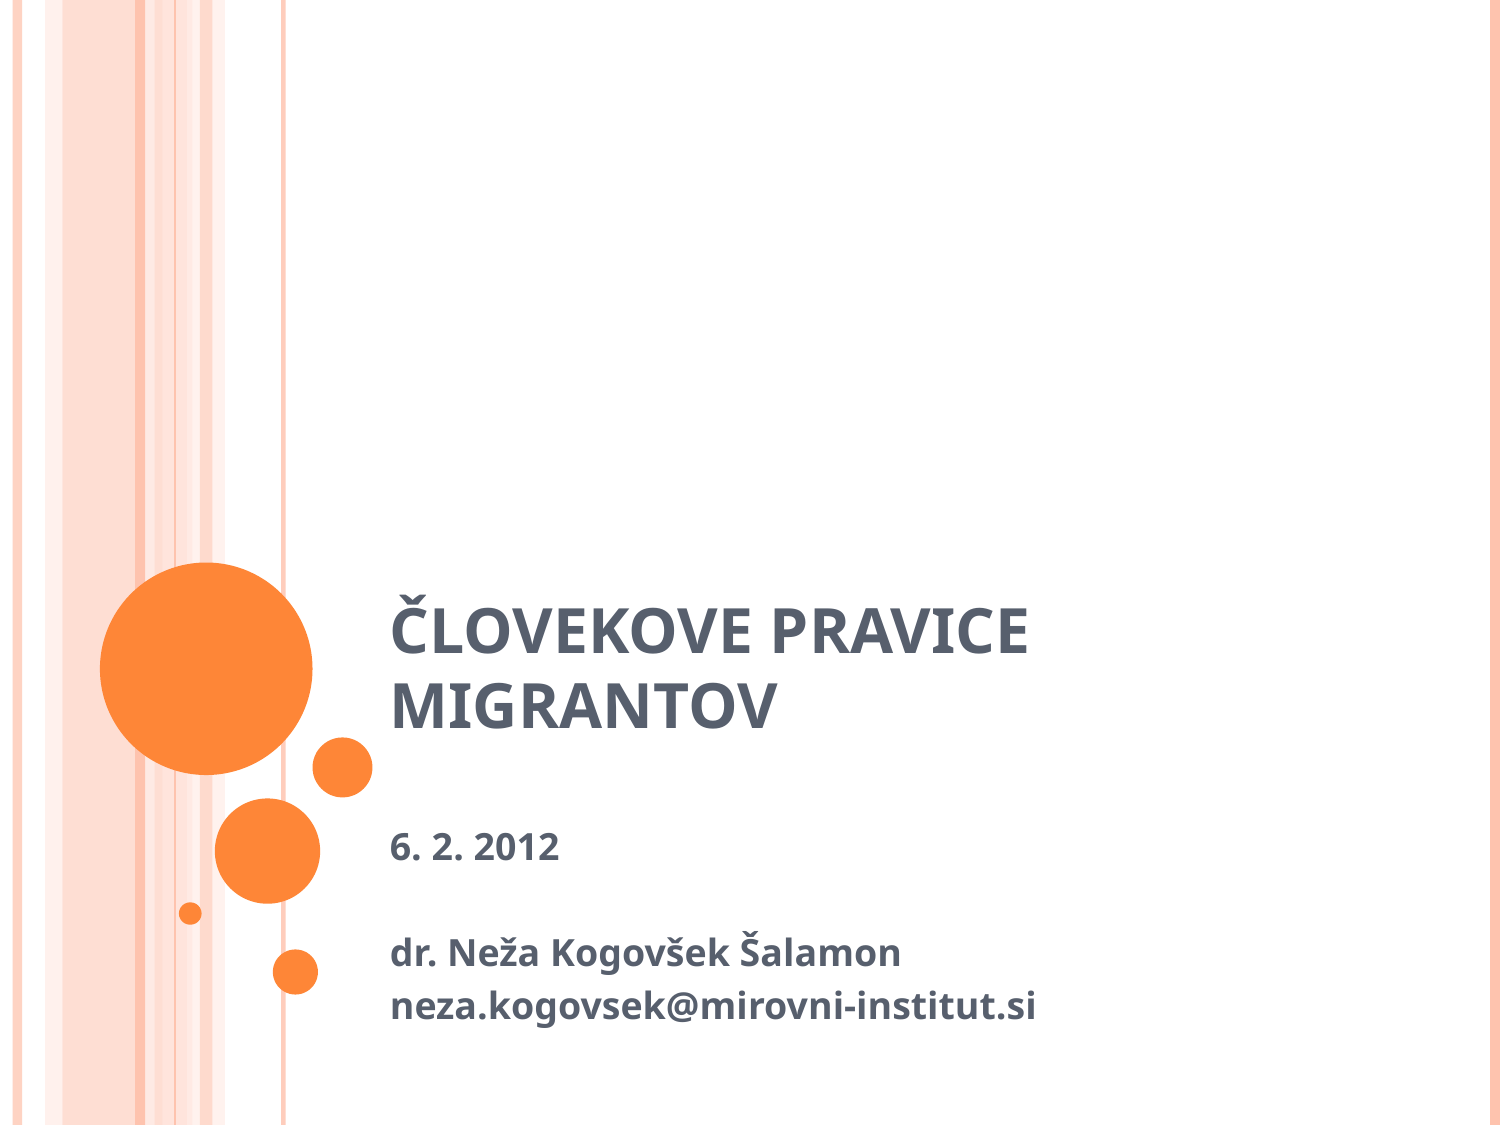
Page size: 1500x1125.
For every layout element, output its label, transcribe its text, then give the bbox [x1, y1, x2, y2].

text_box 6. 2. 2012 dr. Neža Kogovšek Šalamon neza.kogovsek@mirovni-institut.si [374, 820, 1388, 1046]
title ČLOVEKOVE PRAVICE MIGRANTOV [374, 512, 1388, 820]
